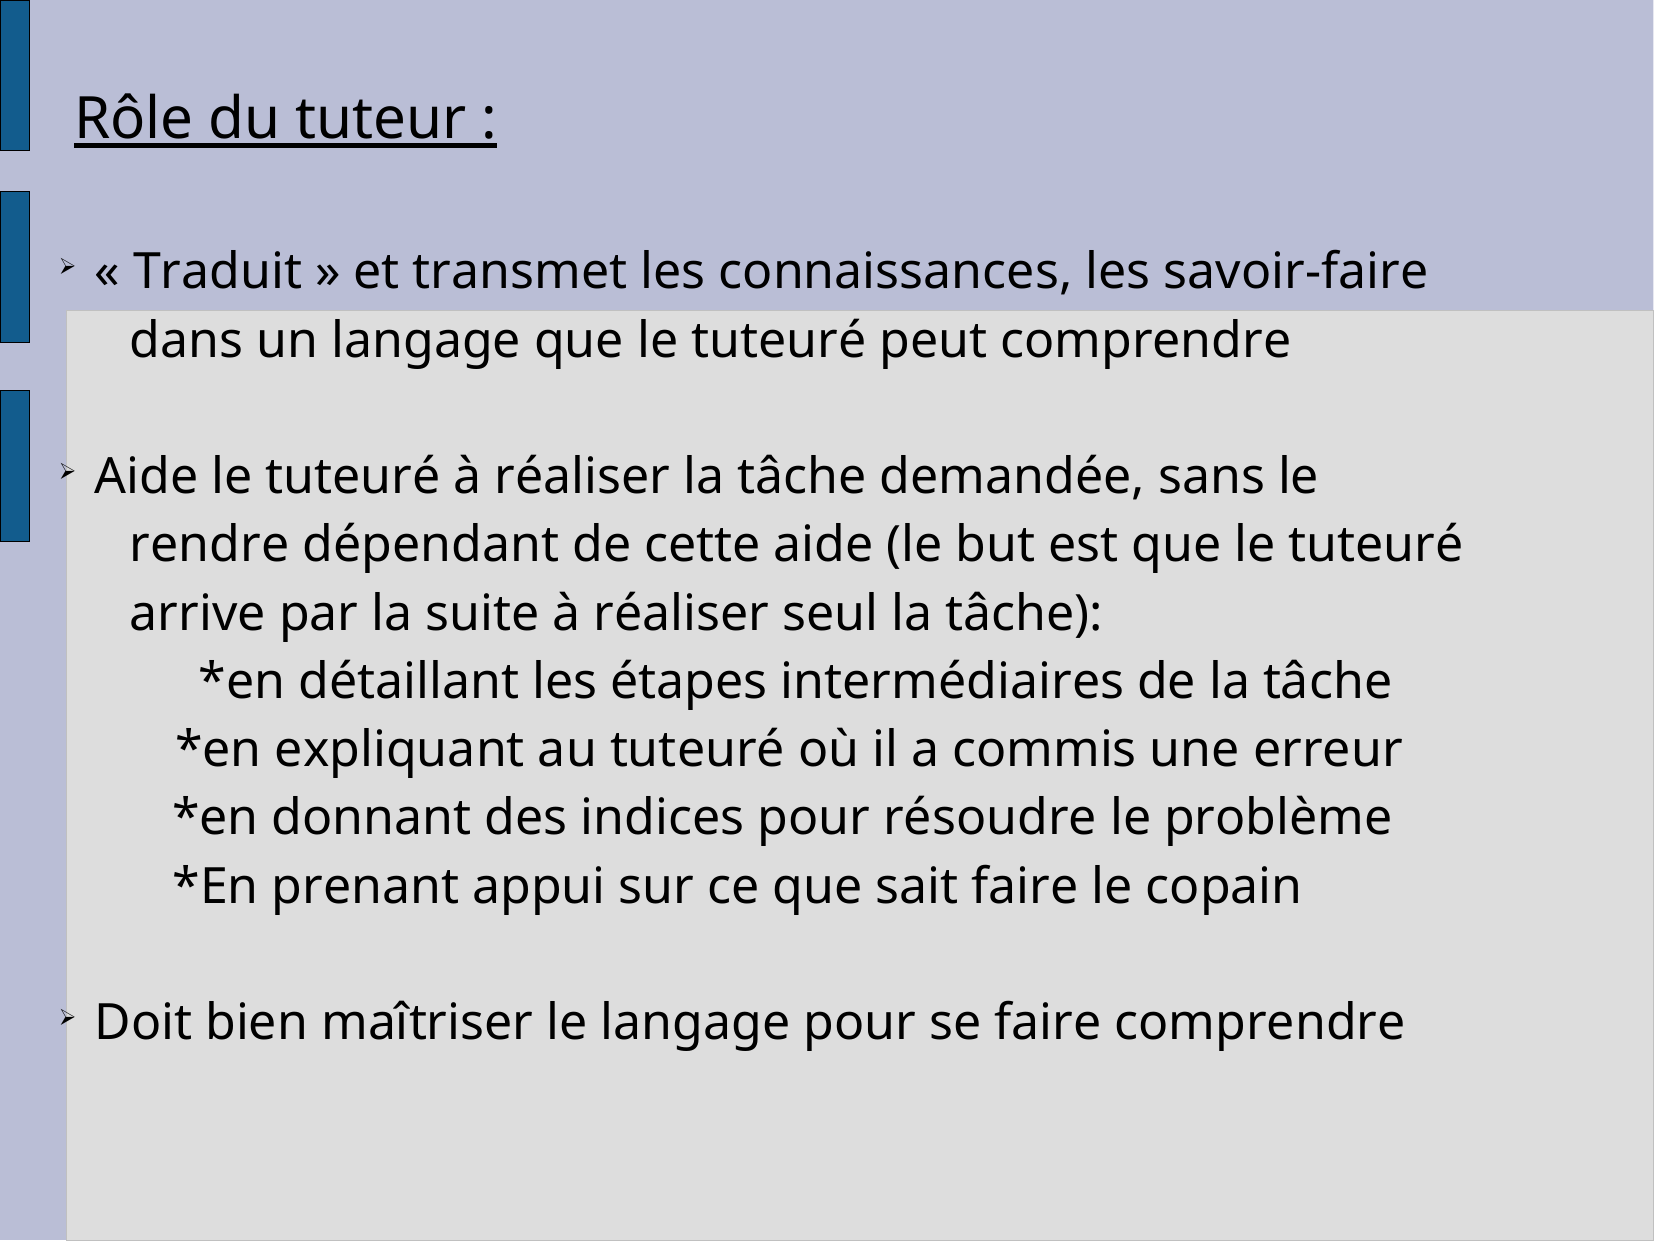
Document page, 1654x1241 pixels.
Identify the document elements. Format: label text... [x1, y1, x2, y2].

subtitle Rôle du tuteur : « Traduit » et transmet les connaissances, les savoir-faire dans un langage que le tuteuré peut comprendre Aide le tuteuré à réaliser la tâche demandée, sans le rendre dépendant de cette aide (le but est que le tuteuré arrive par la suite à réaliser seul la tâche): *en détaillant les étapes intermédiaires de la tâche *en expliquant au tuteuré où il a commis une erreur *en donnant des indices pour résoudre le problème *En prenant appui sur ce que sait faire le copain Doit bien maîtriser le langage pour se faire comprendre [59, 64, 1472, 1135]
